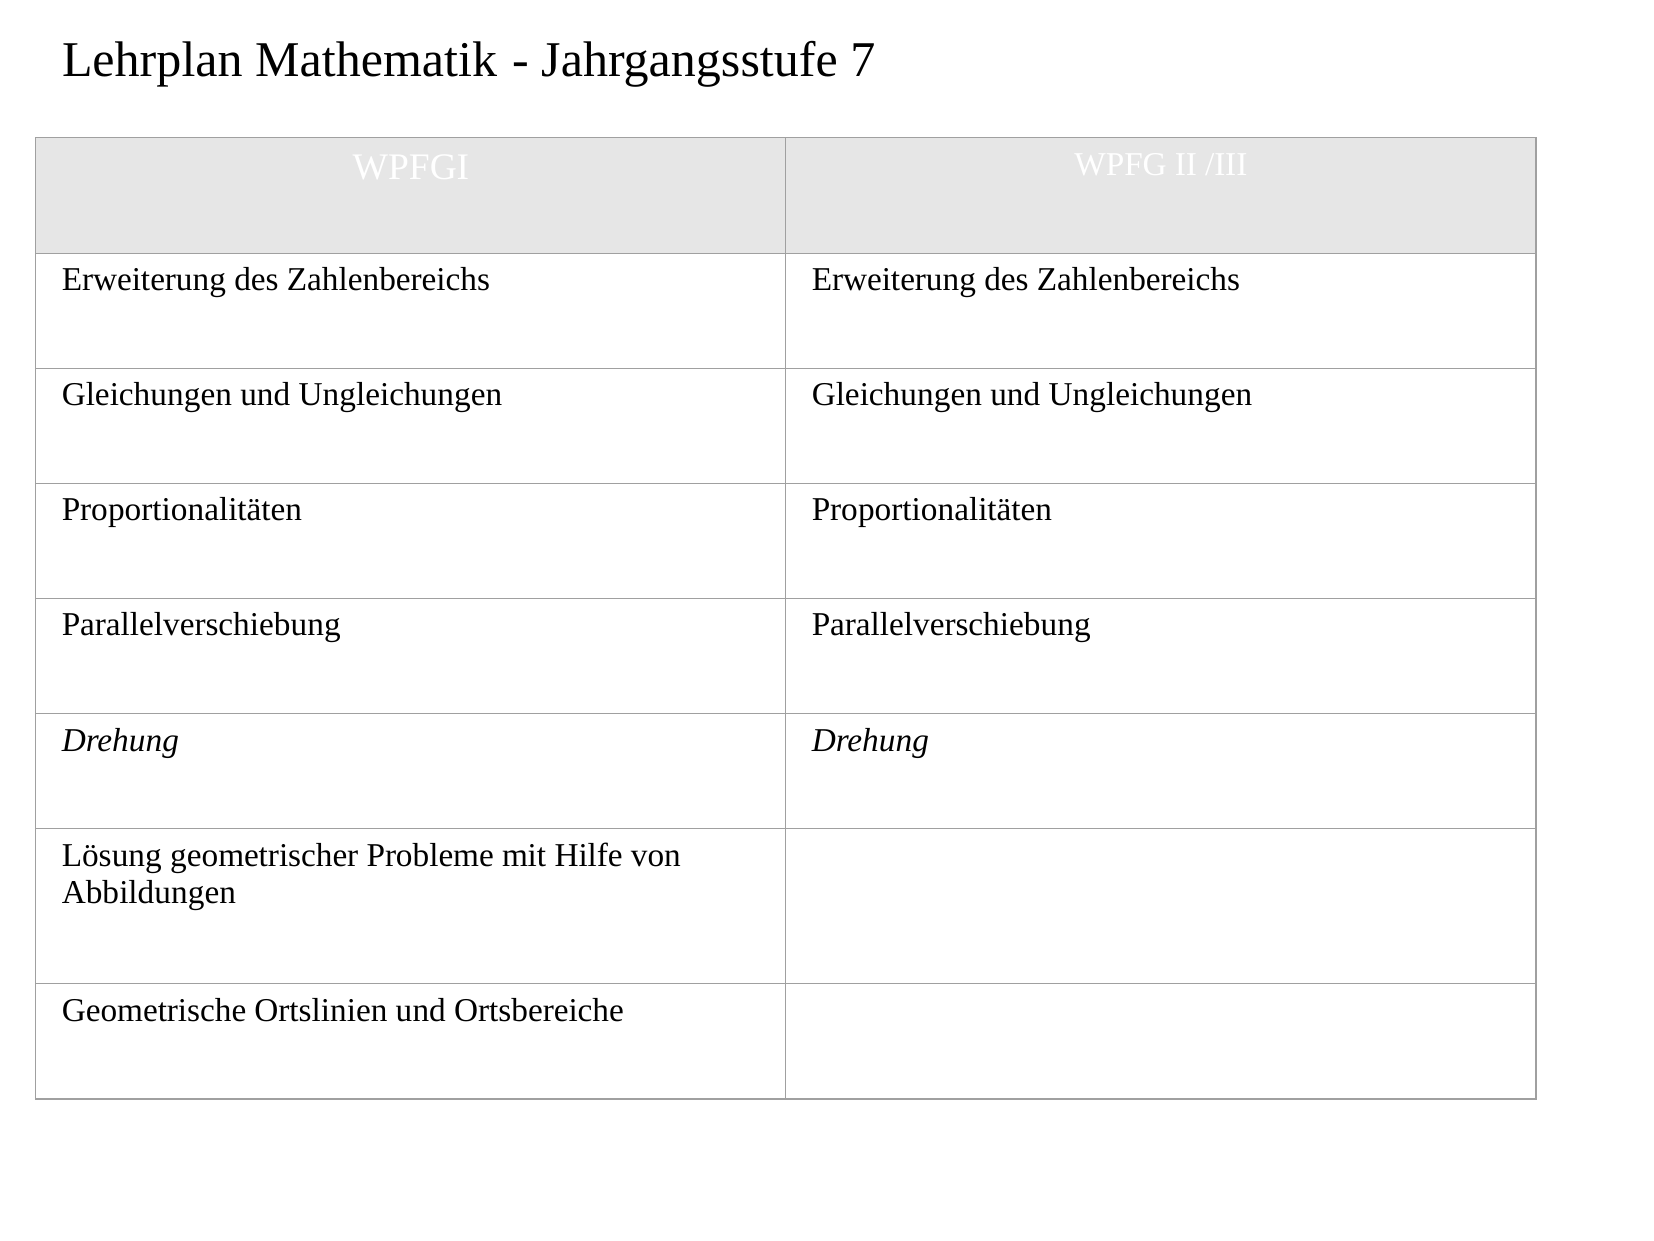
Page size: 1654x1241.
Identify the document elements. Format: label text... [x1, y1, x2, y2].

text_box WPFGI [47, 138, 775, 253]
text_box Lösung geometrischer Probleme mit Hilfe von Abbildungen [47, 829, 775, 983]
text_box Parallelverschiebung [797, 599, 1525, 713]
text_box [36, 138, 47, 253]
text_box WPFG II /III [797, 138, 1525, 253]
text_box Erweiterung des Zahlenbereichs [797, 254, 1525, 368]
text_box [775, 138, 785, 253]
text_box Gleichungen und Ungleichungen [797, 369, 1525, 483]
text_box [786, 138, 797, 253]
text_box Proportionalitäten [47, 484, 775, 598]
text_box Proportionalitäten [797, 484, 1525, 598]
text_box [1525, 138, 1535, 253]
text_box Geometrische Ortslinien und Ortsbereiche [47, 984, 775, 1098]
text_box Gleichungen und Ungleichungen [47, 369, 775, 483]
text_box Drehung [47, 714, 775, 828]
text_box Lehrplan Mathematik - Jahrgangsstufe 7 [47, 24, 1062, 132]
text_box Parallelverschiebung [47, 599, 775, 713]
text_box Drehung [797, 714, 1525, 828]
text_box Erweiterung des Zahlenbereichs [47, 254, 775, 368]
